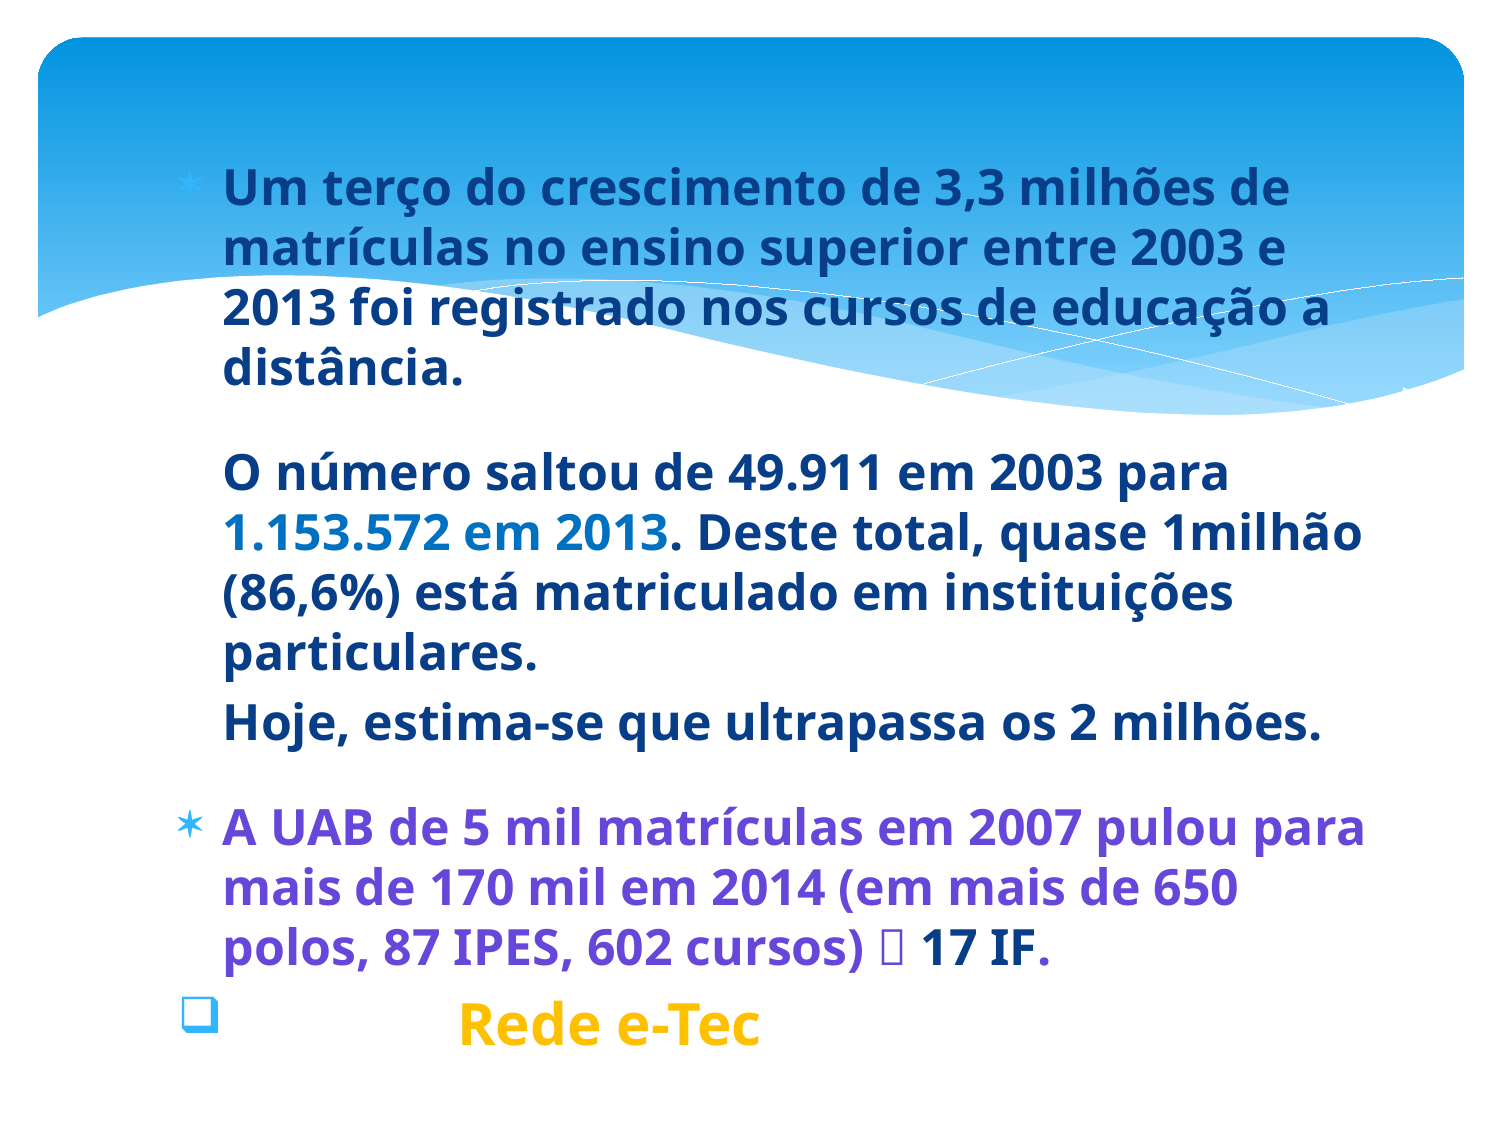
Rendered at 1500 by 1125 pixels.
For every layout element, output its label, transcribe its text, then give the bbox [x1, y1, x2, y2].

slide_number <número> [1388, 380, 1440, 906]
list Um terço do crescimento de 3,3 milhões de matrículas no ensino superior entre 2003 e 2013 foi registrado nos cursos de educação a distância. O número saltou de 49.911 em 2003 para 1.153.572 em 2013. Deste total, quase 1milhão (86,6%) está matriculado em instituições particulares. Hoje, estima-se que ultrapassa os 2 milhões. A UAB de 5 mil matrículas em 2007 pulou para mais de 170 mil em 2014 (em mais de 650 polos, 87 IPES, 602 cursos)  17 IF. Rede e-Tec [162, 78, 1388, 965]
